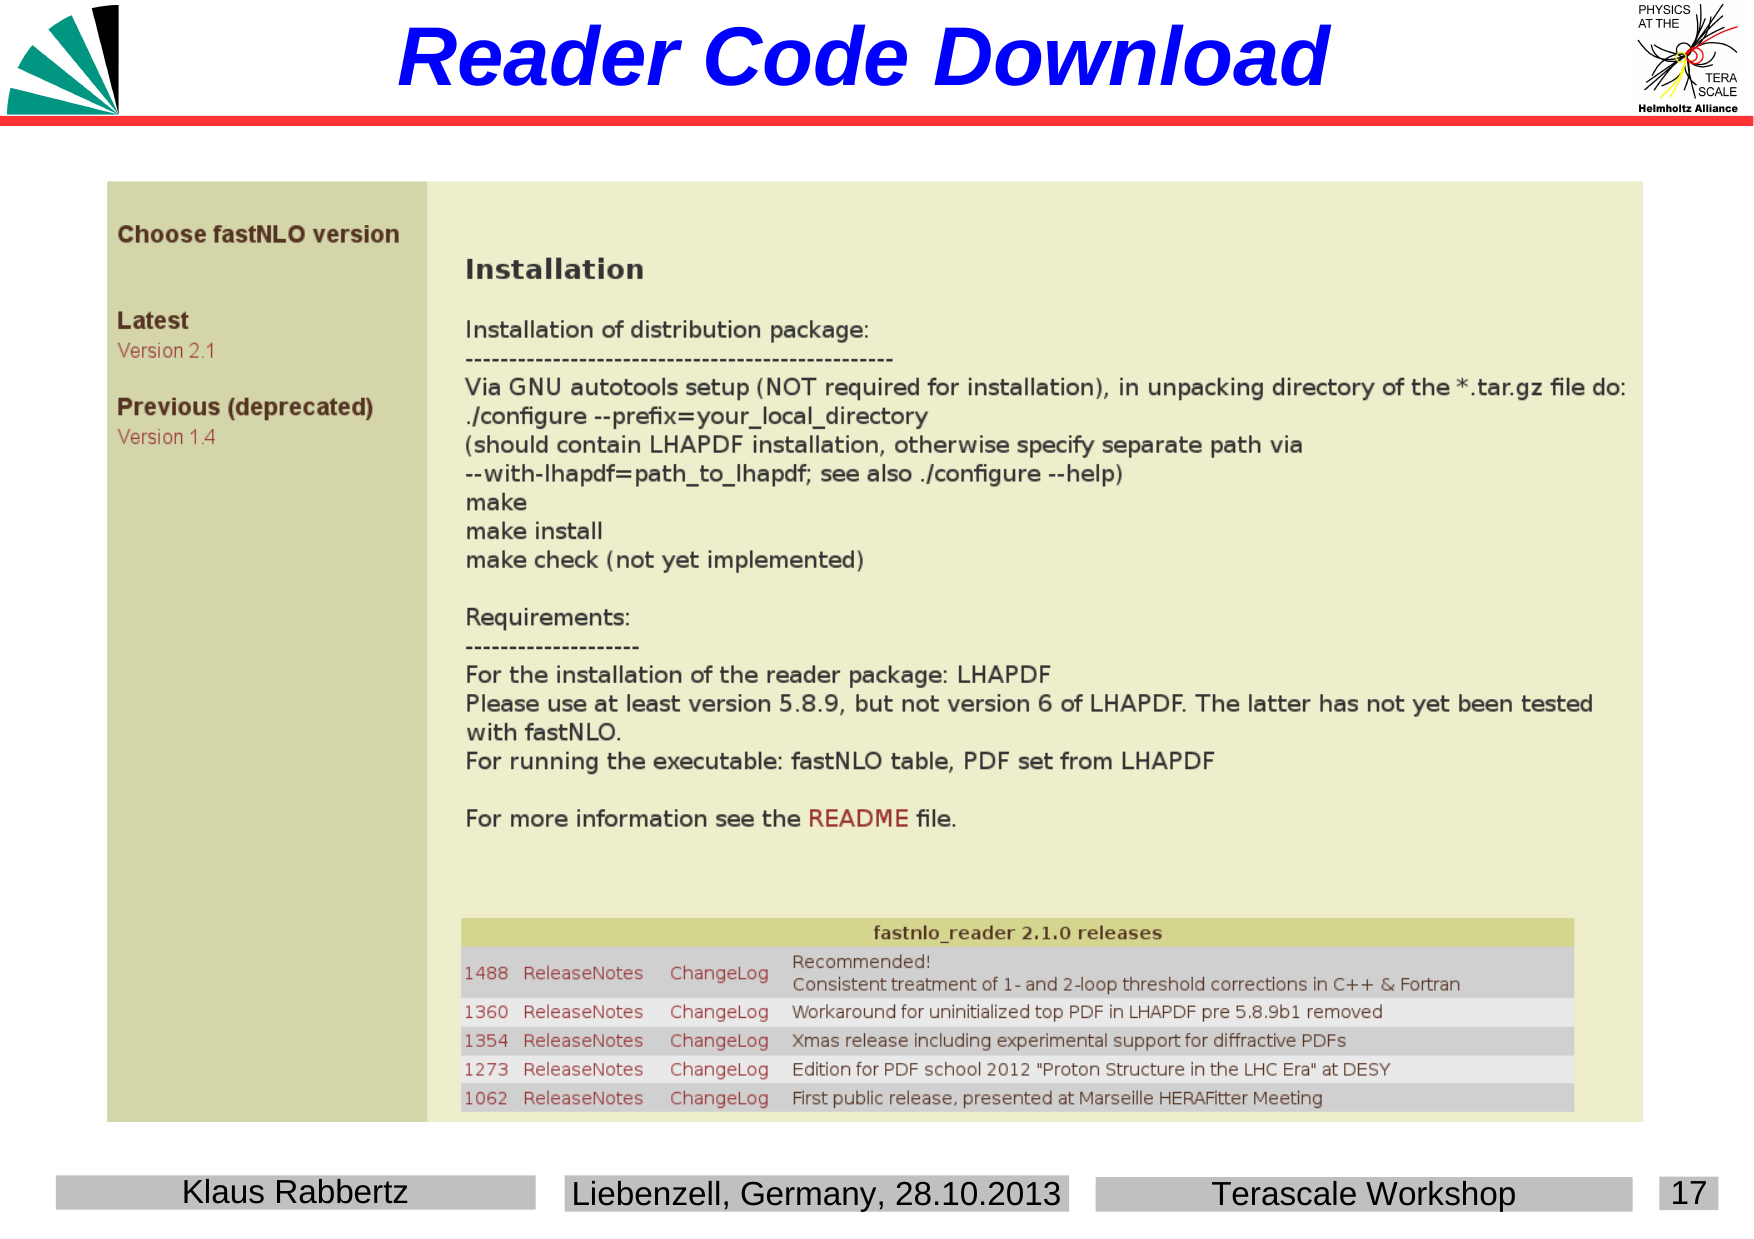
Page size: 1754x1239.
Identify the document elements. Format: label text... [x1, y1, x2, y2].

picture [101, 174, 1652, 1122]
picture [1631, 1, 1745, 115]
picture [7, 5, 119, 116]
title Reader Code Download [123, 0, 1606, 114]
